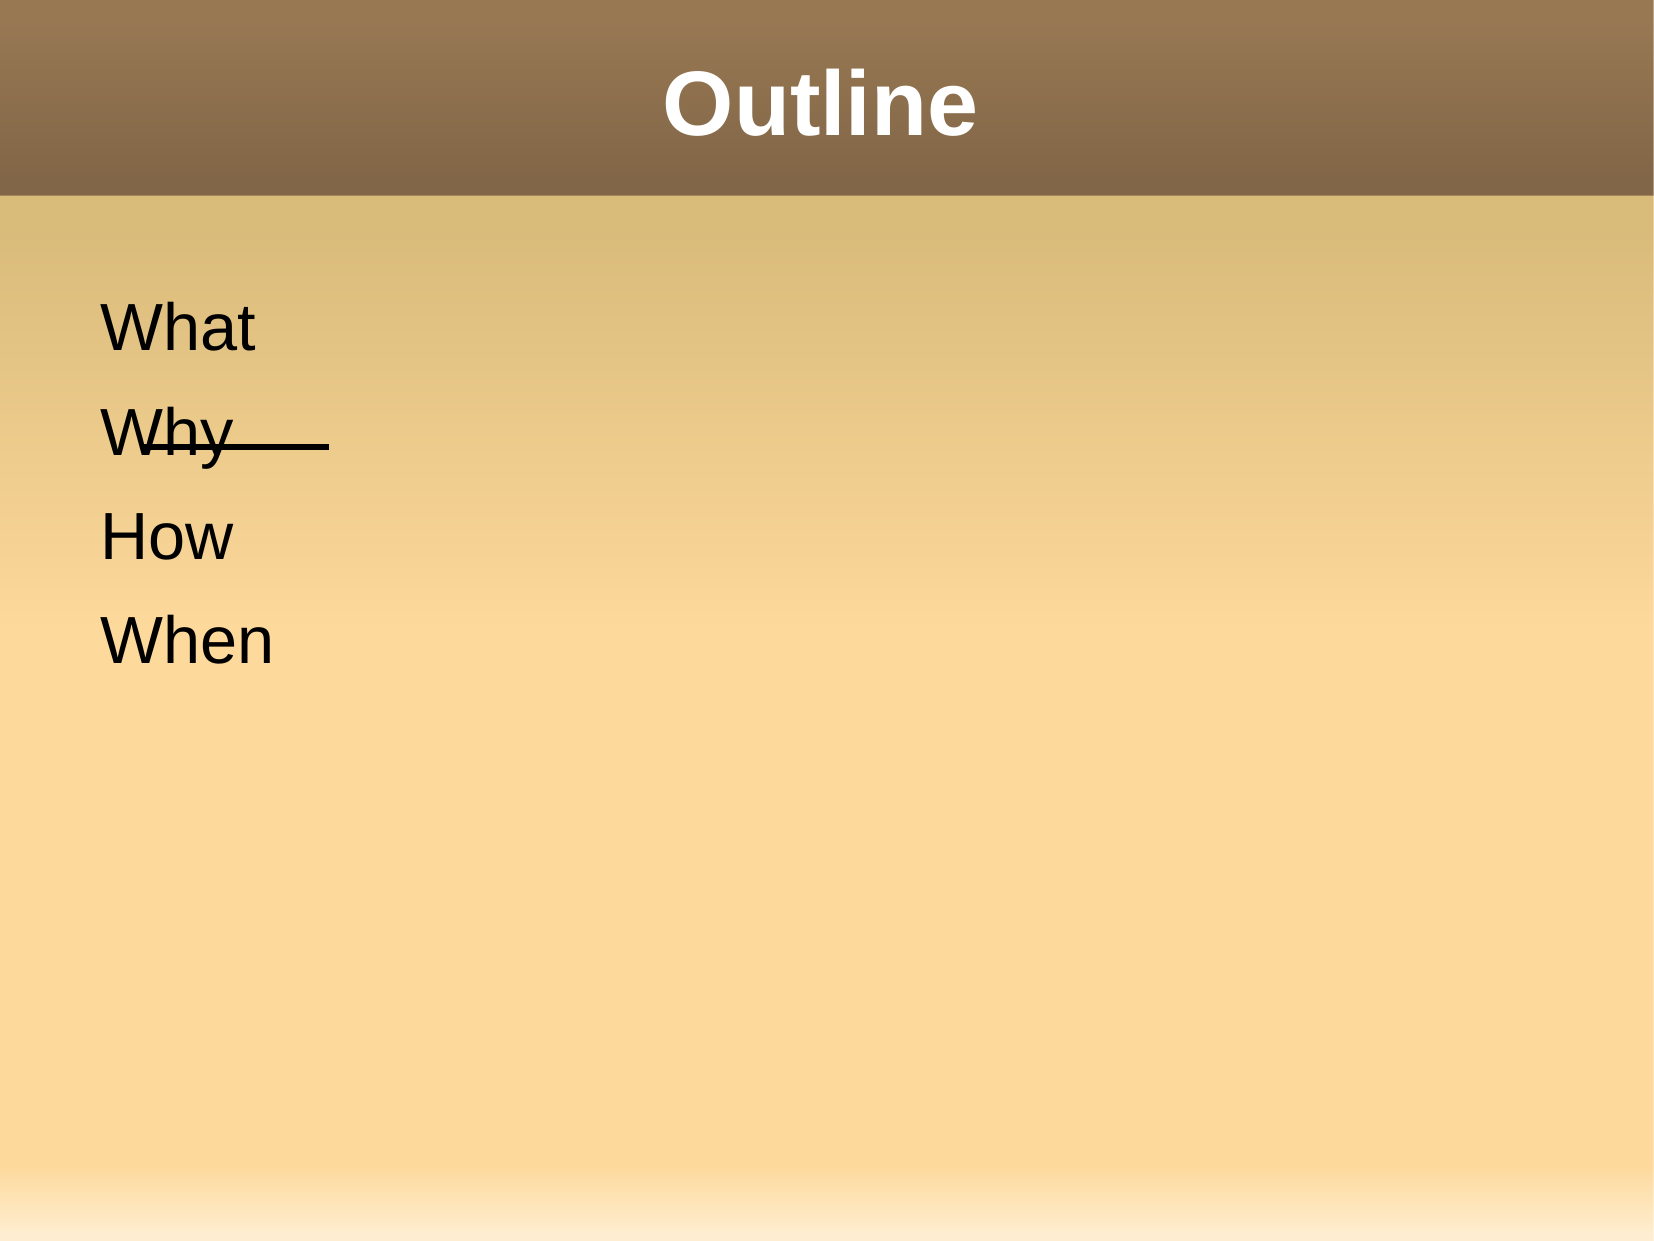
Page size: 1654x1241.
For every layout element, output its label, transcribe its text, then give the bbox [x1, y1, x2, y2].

list What Why How When [82, 290, 1571, 1094]
picture [0, 0, 1654, 1241]
title Outline [76, 0, 1565, 208]
